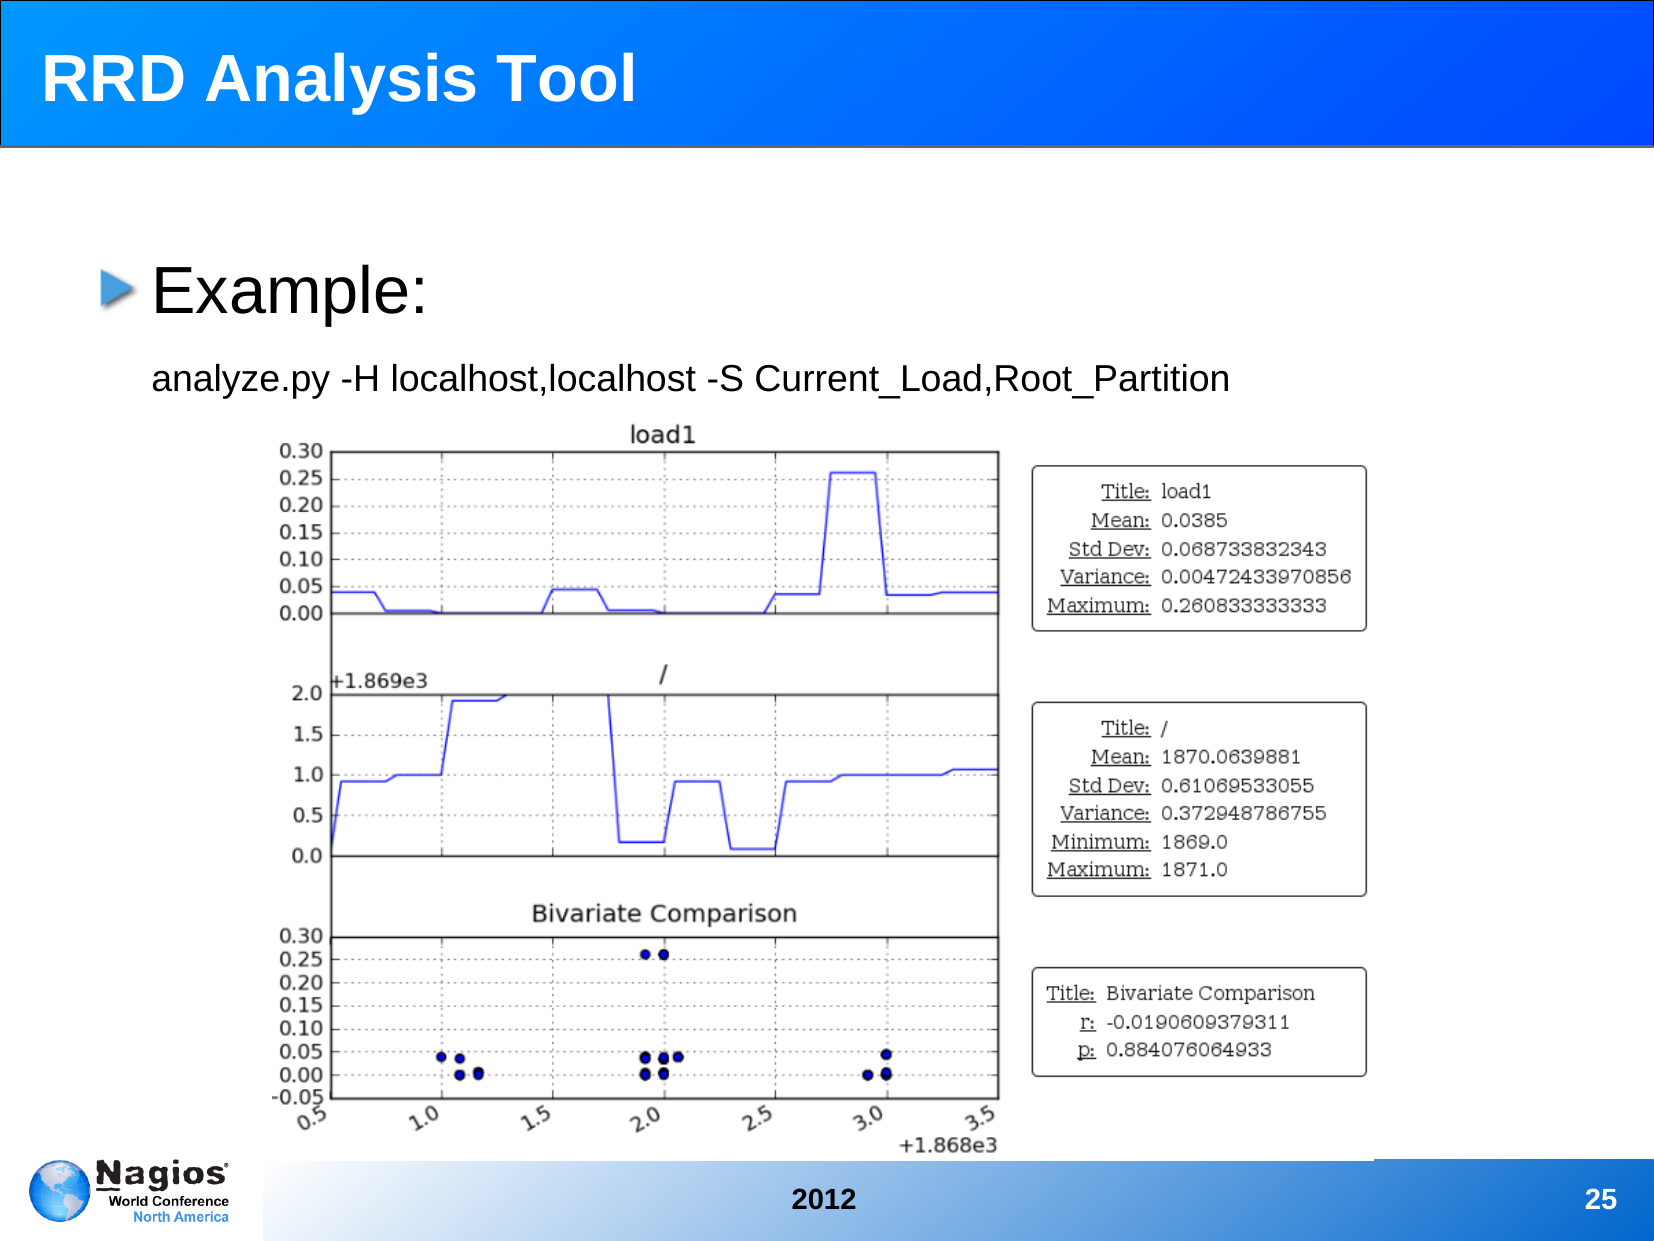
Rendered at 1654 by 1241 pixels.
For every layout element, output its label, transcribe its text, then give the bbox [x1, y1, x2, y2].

picture [29, 1159, 229, 1235]
picture [272, 409, 1374, 1161]
list Example: analyze.py -H localhost,localhost -S Current_Load,Root_Partition [80, 253, 1569, 1072]
title RRD Analysis Tool [41, 29, 1248, 127]
